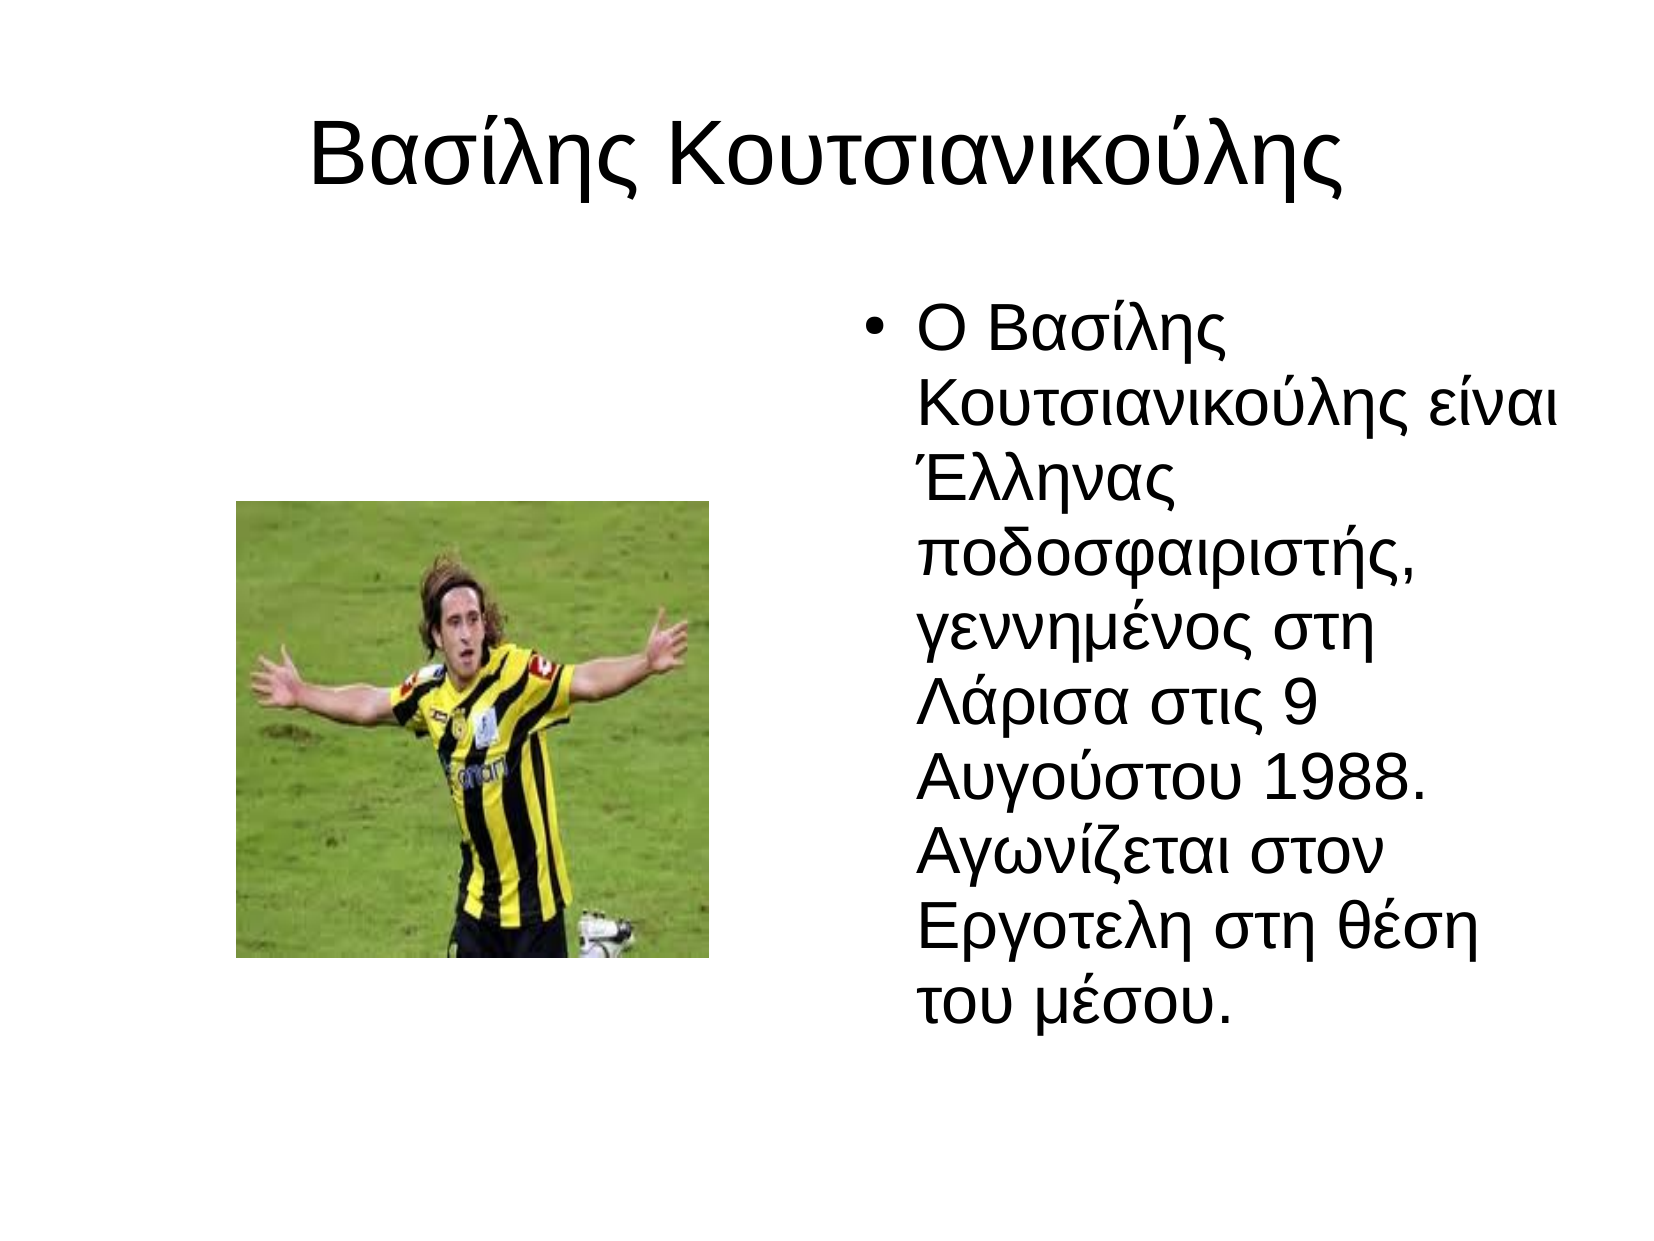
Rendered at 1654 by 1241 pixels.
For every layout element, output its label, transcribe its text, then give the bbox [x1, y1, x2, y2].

title Βασίλης Κουτσιανικούλης [82, 56, 1571, 250]
list Ο Βασίλης Κουτσιανικούλης είναι Έλληνας ποδοσφαιριστής, γεννημένος στη Λάρισα στις 9 Αυγούστου 1988. Αγωνίζεται στον Εργοτελη στη θέση του μέσου. [845, 290, 1572, 1094]
picture [236, 501, 709, 958]
chart [82, 290, 809, 1109]
